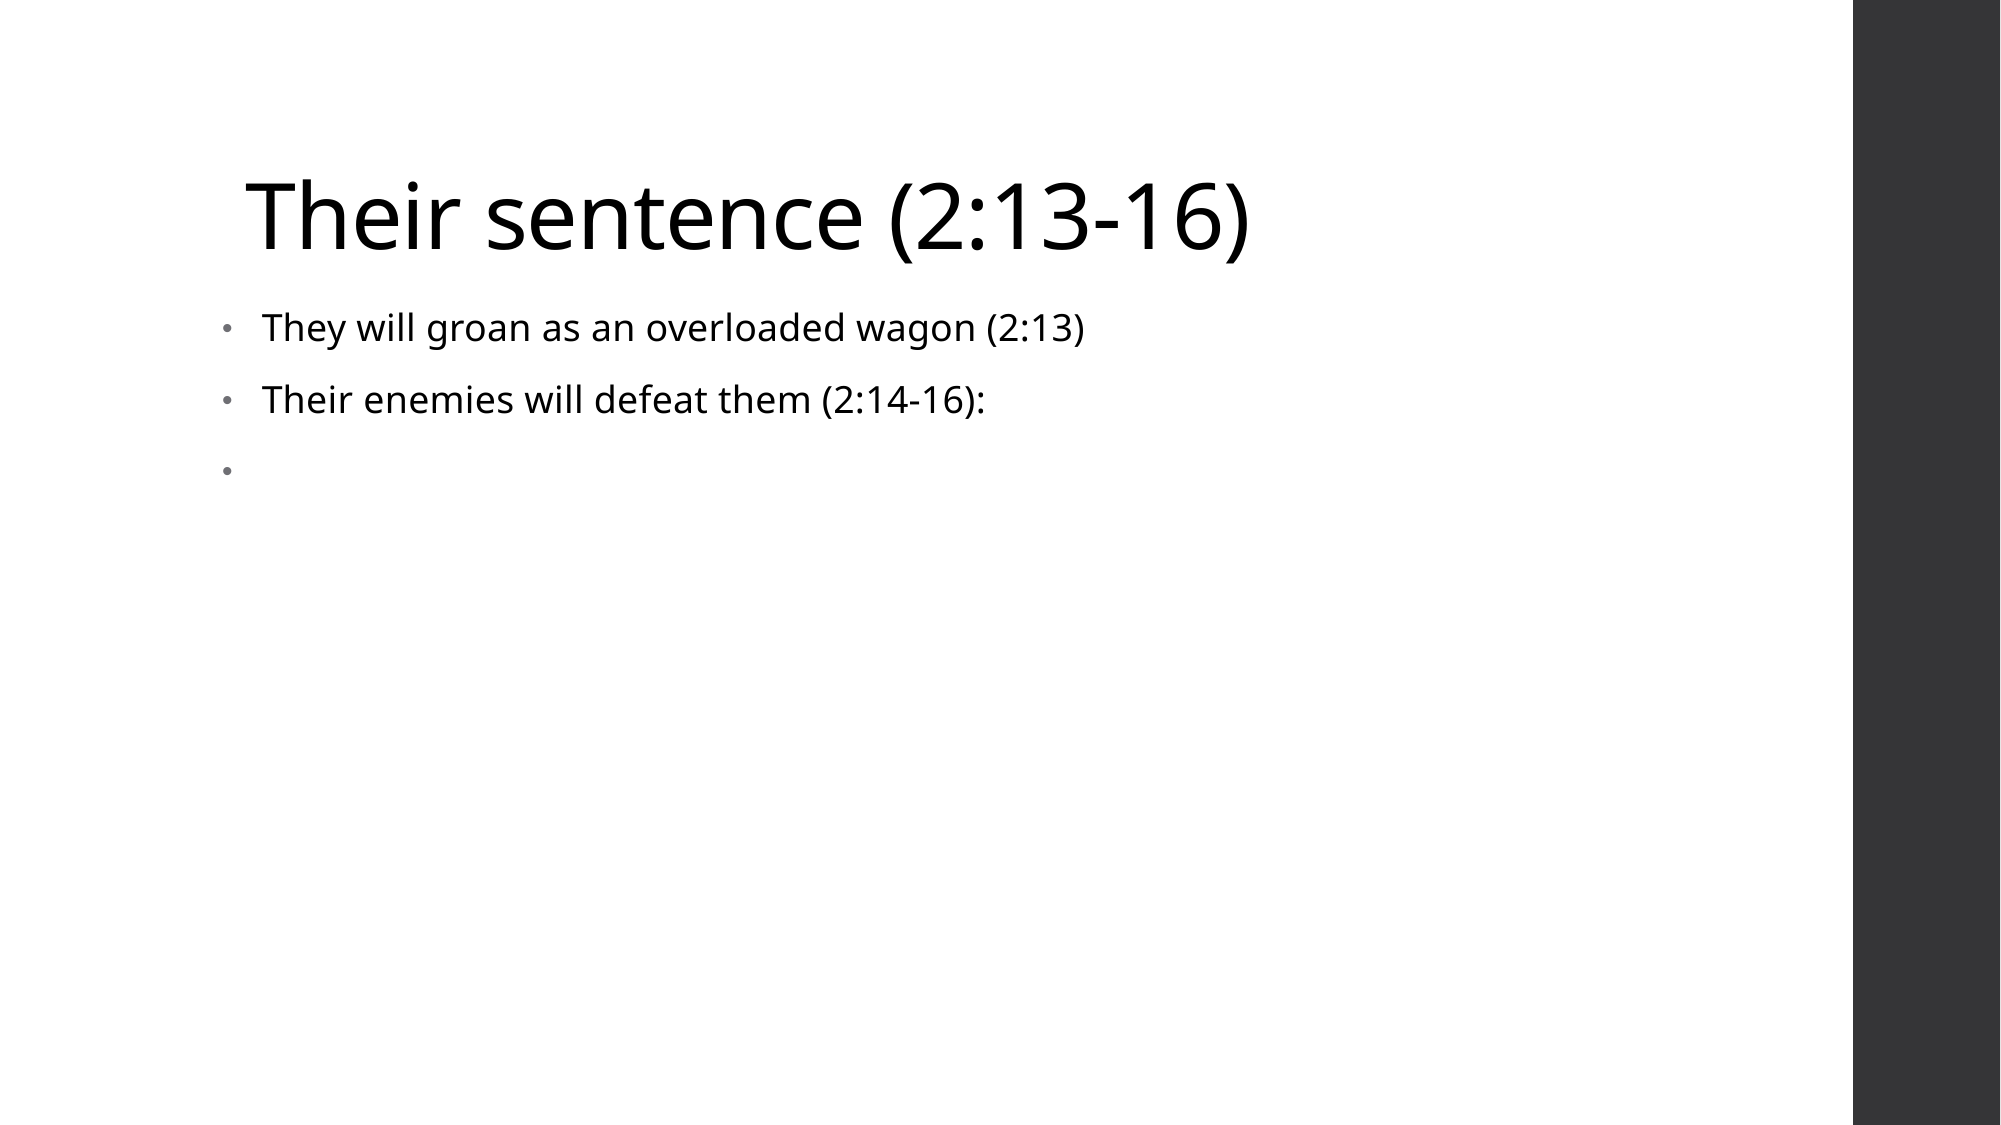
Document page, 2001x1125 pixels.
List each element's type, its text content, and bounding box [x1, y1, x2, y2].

list They will groan as an overloaded wagon (2:13) Their enemies will defeat them (2:14-16): [206, 299, 1617, 1014]
title Their sentence (2:13-16) [206, 60, 1797, 278]
